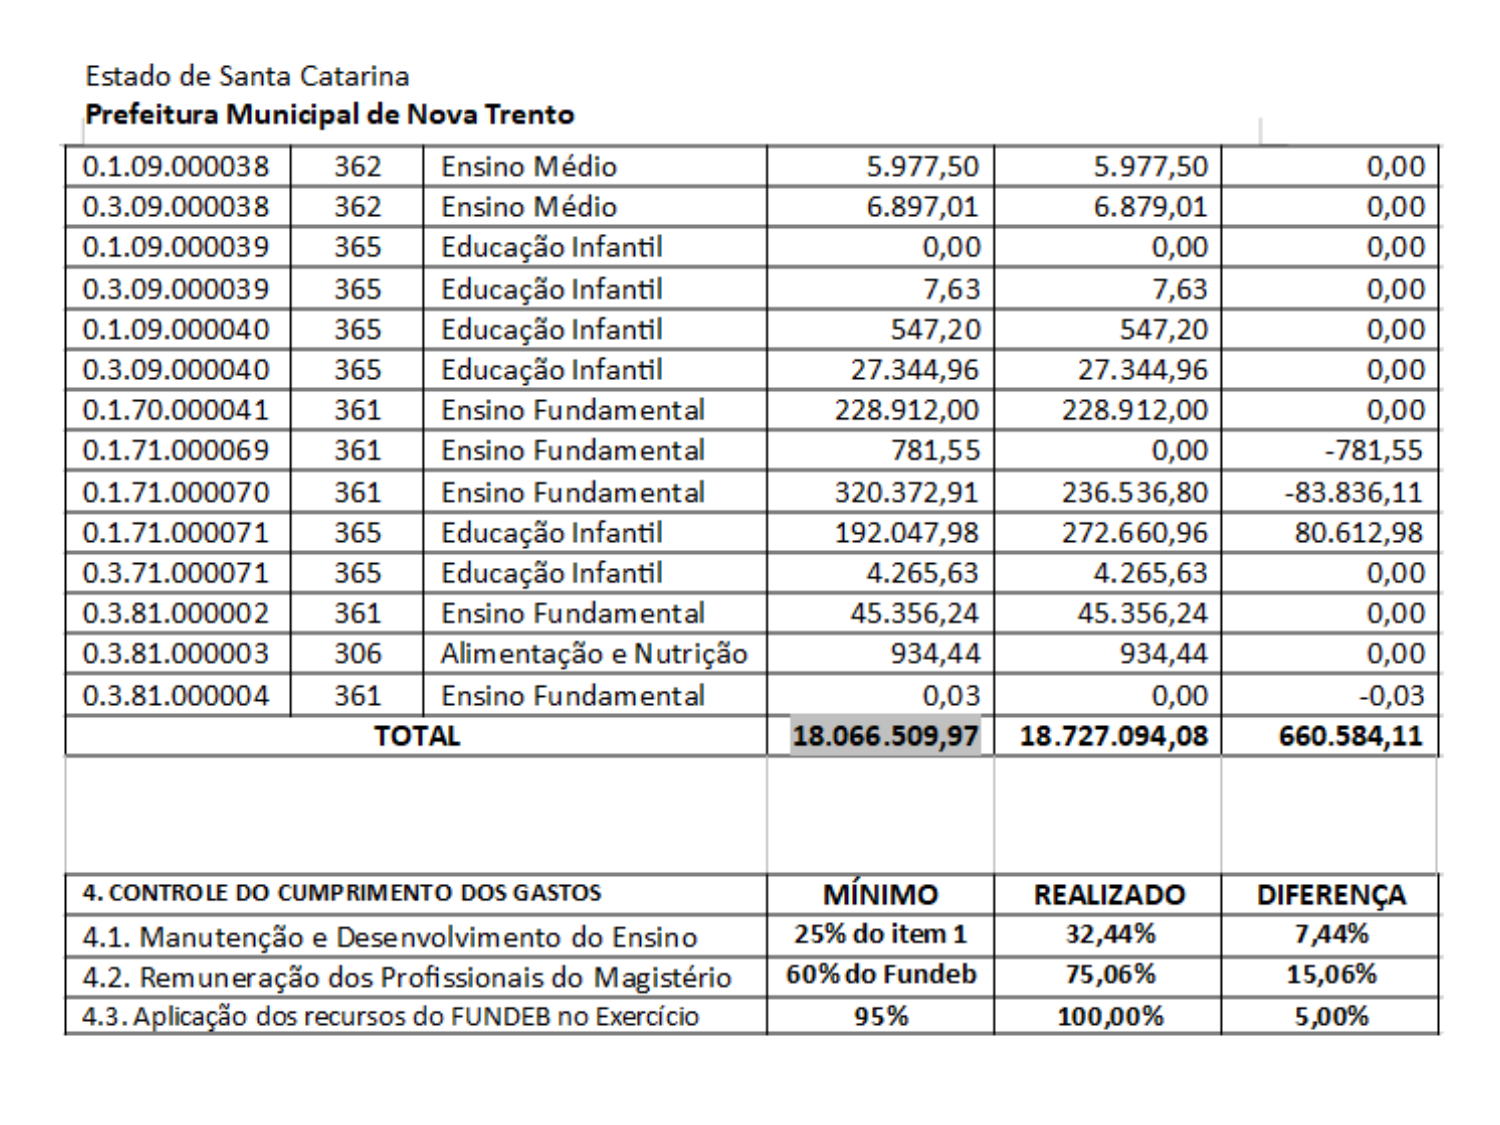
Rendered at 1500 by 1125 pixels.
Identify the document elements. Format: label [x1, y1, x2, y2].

picture [59, 59, 1444, 1040]
